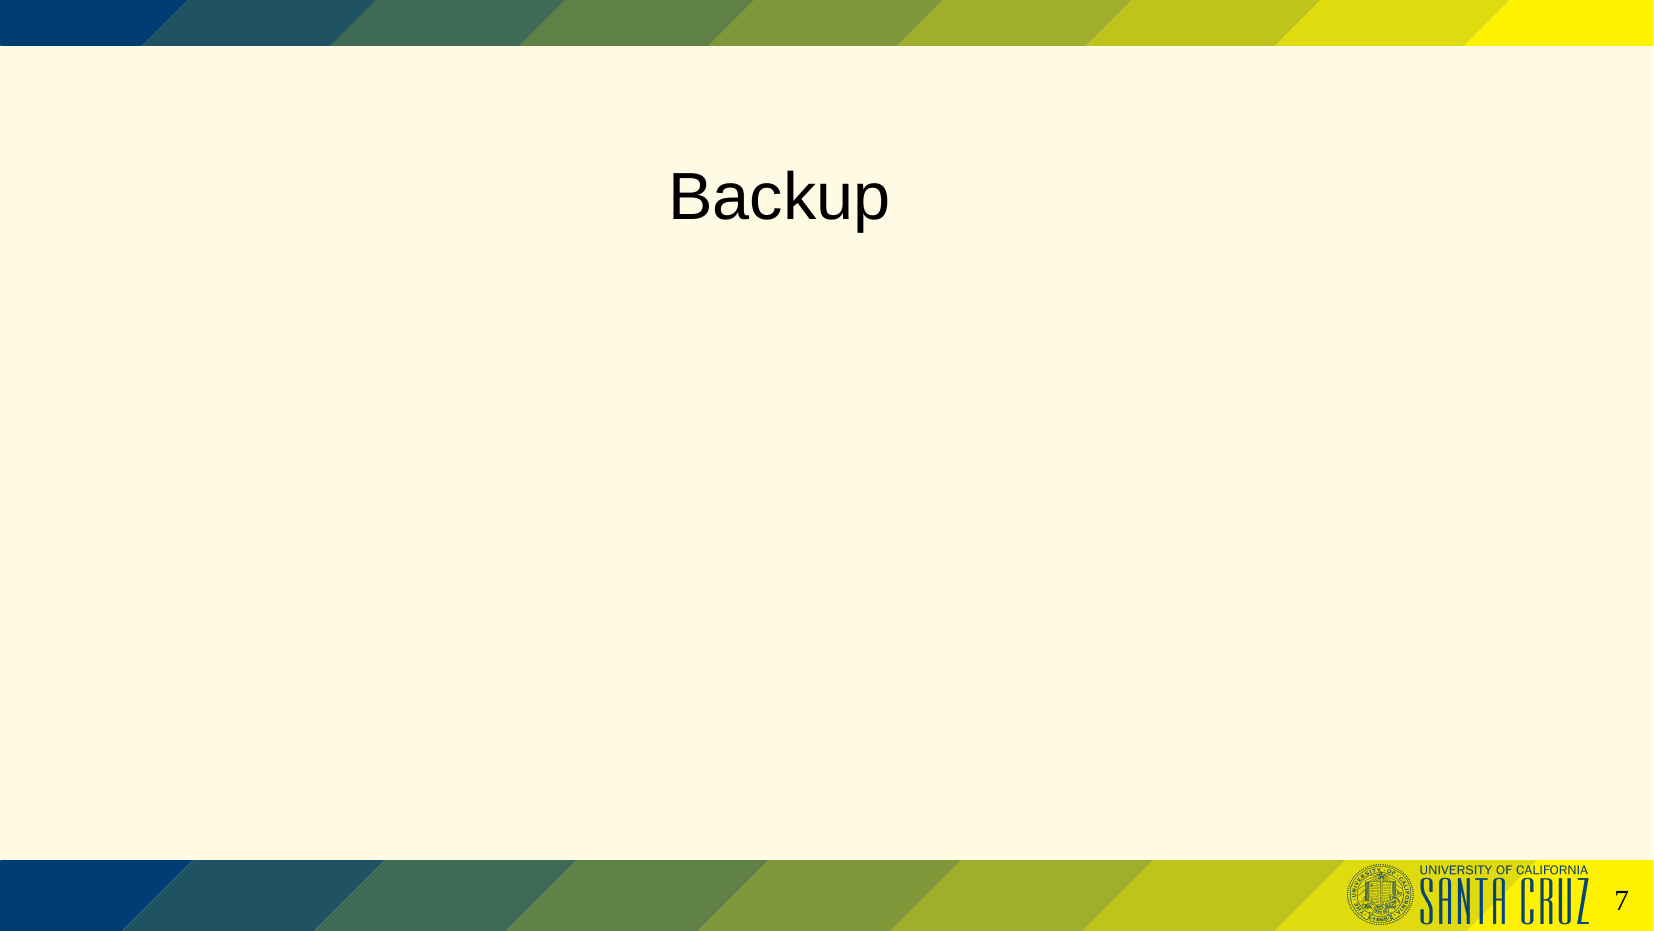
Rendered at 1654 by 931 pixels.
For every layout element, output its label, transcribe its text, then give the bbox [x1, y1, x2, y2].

subtitle Backup [35, 56, 1524, 336]
picture [1347, 864, 1589, 925]
